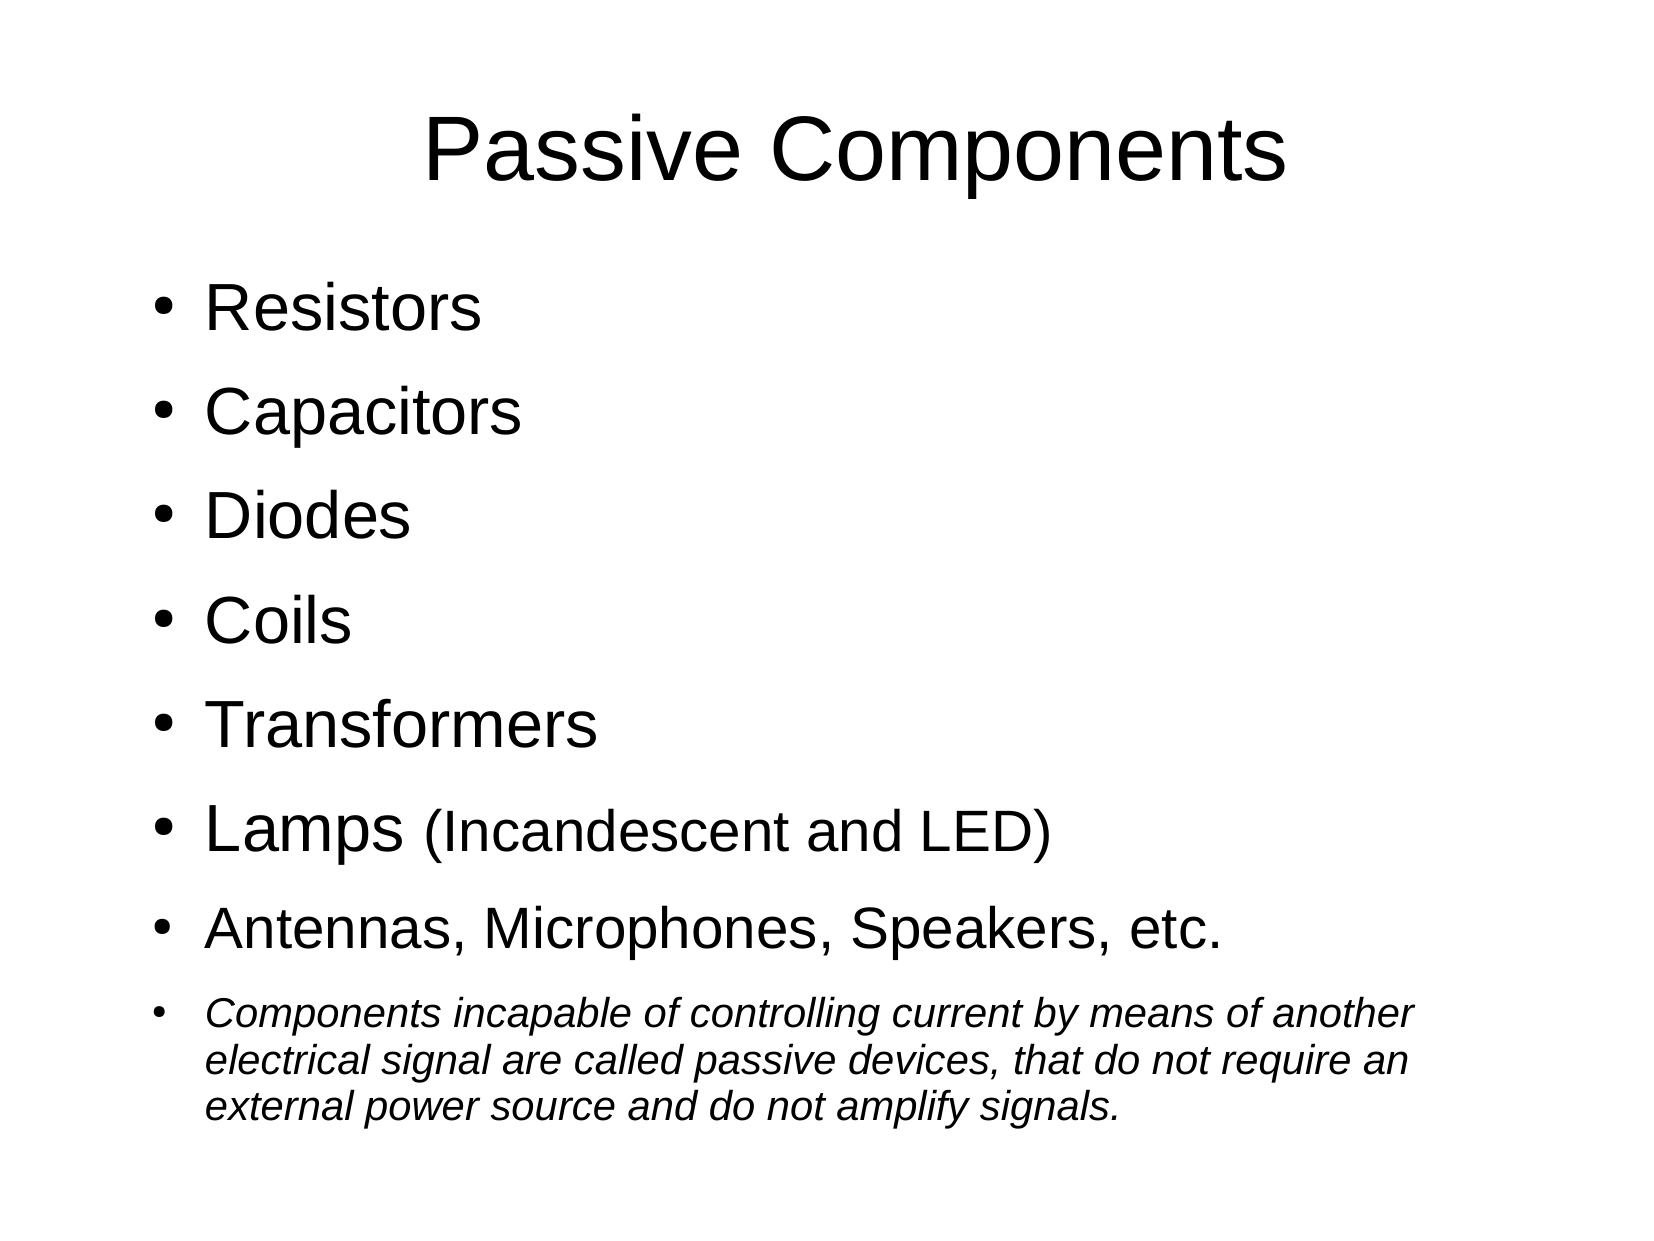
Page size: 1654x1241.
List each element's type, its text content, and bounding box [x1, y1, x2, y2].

list Resistors Capacitors Diodes Coils Transformers Lamps (Incandescent and LED) Antennas, Microphones, Speakers, etc. Components incapable of controlling current by means of another electrical signal are called passive devices, that do not require an external power source and do not amplify signals. [134, 270, 1516, 1130]
title Passive Components [150, 45, 1563, 253]
